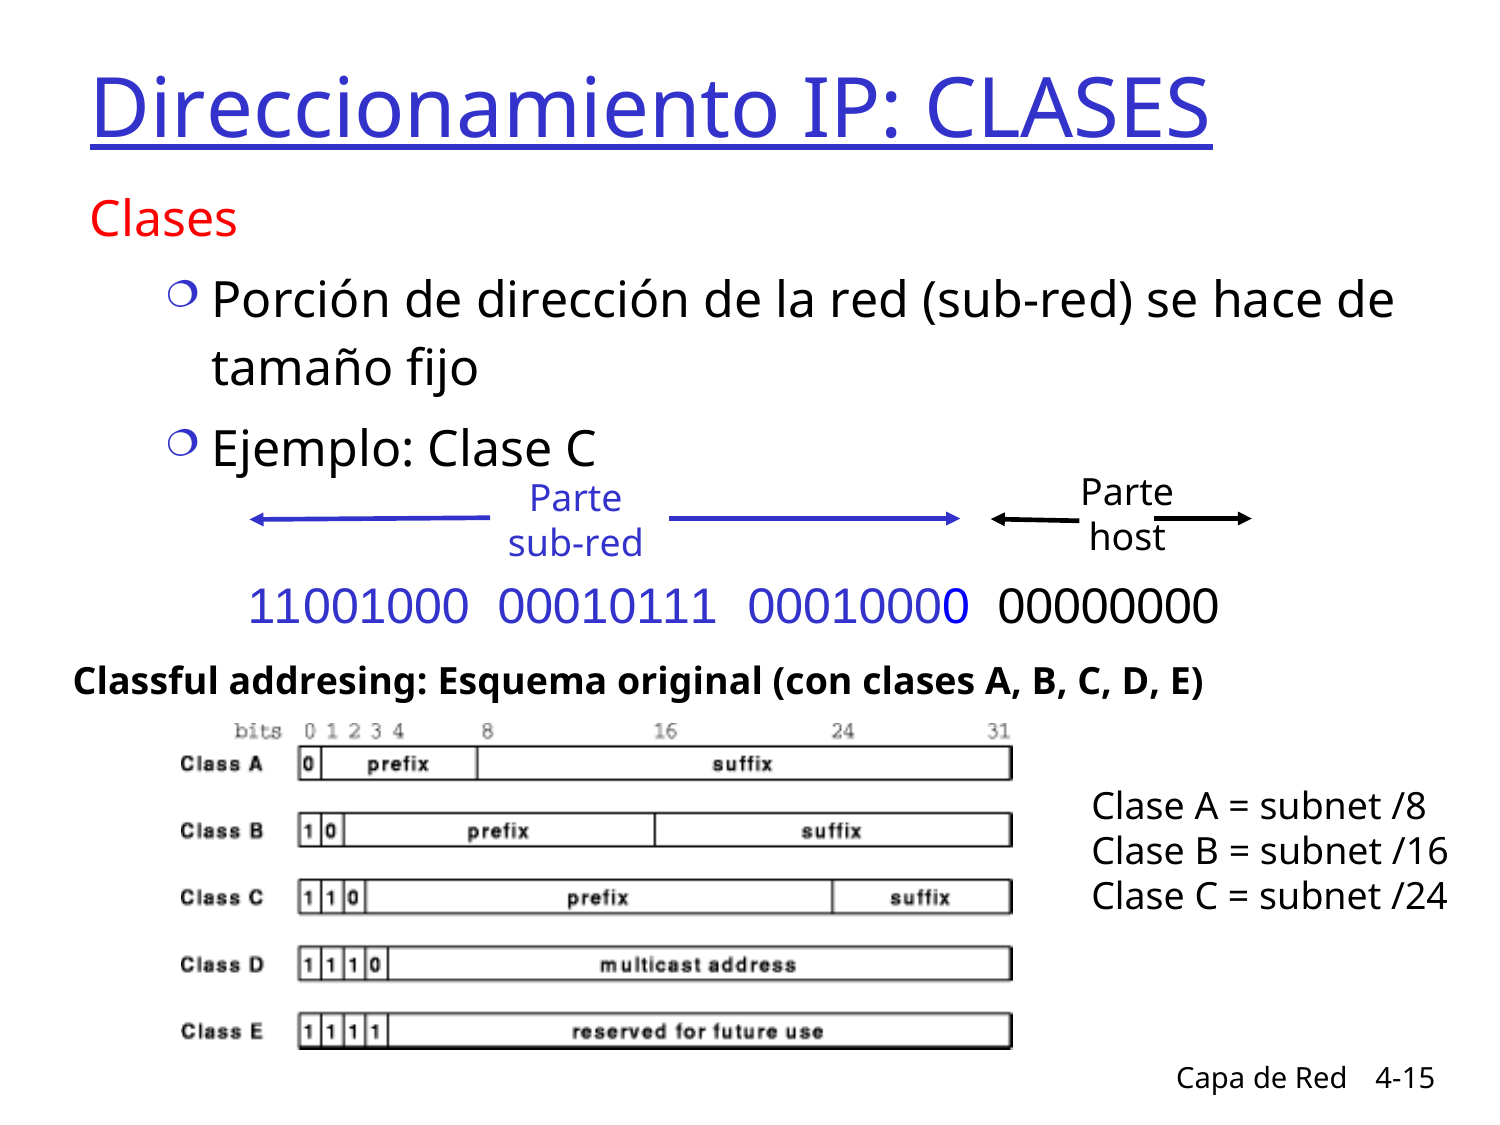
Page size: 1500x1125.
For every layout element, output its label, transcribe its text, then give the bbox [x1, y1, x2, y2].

title Direccionamiento IP: CLASES [75, 15, 1463, 175]
text_box Parte sub-red [492, 466, 659, 573]
text_box Classful addresing: Esquema original (con clases A, B, C, D, E) [57, 649, 1426, 710]
picture [181, 723, 1013, 1051]
text_box Clase A = subnet /8 Clase B = subnet /16 Clase C = subnet /24 [1076, 774, 1465, 925]
text_box 11001000 00010111 00010000 00000000 [232, 565, 1235, 642]
text_box Parte host [1065, 460, 1190, 567]
list Clases Porción de dirección de la red (sub-red) se hace de tamaño fijo Ejemplo: Clase C [75, 175, 1463, 551]
